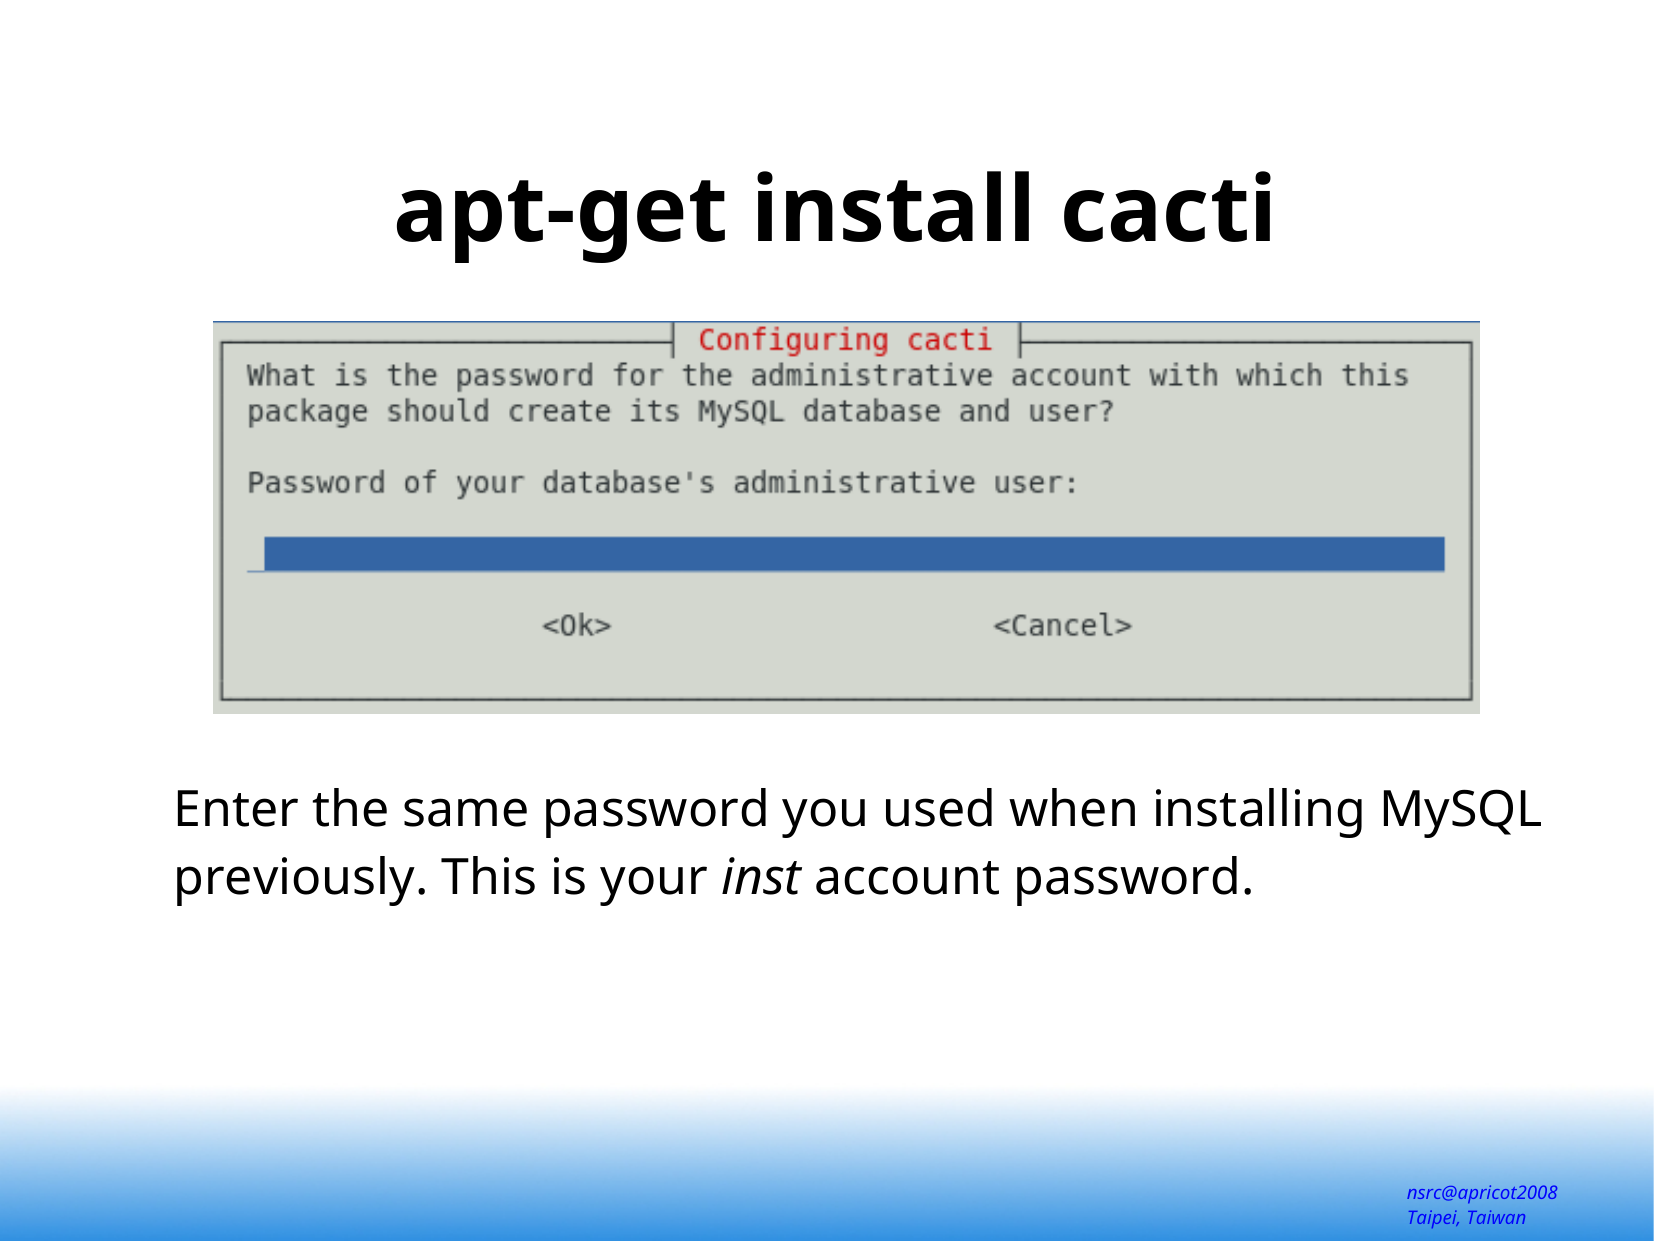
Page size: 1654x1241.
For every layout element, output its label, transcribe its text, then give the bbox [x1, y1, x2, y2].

title apt-get install cacti [121, 102, 1534, 310]
text_box Enter the same password you used when installing MySQL previously. This is your inst account password. [173, 773, 1584, 895]
picture [0, 1083, 1654, 1241]
picture [213, 321, 1480, 714]
